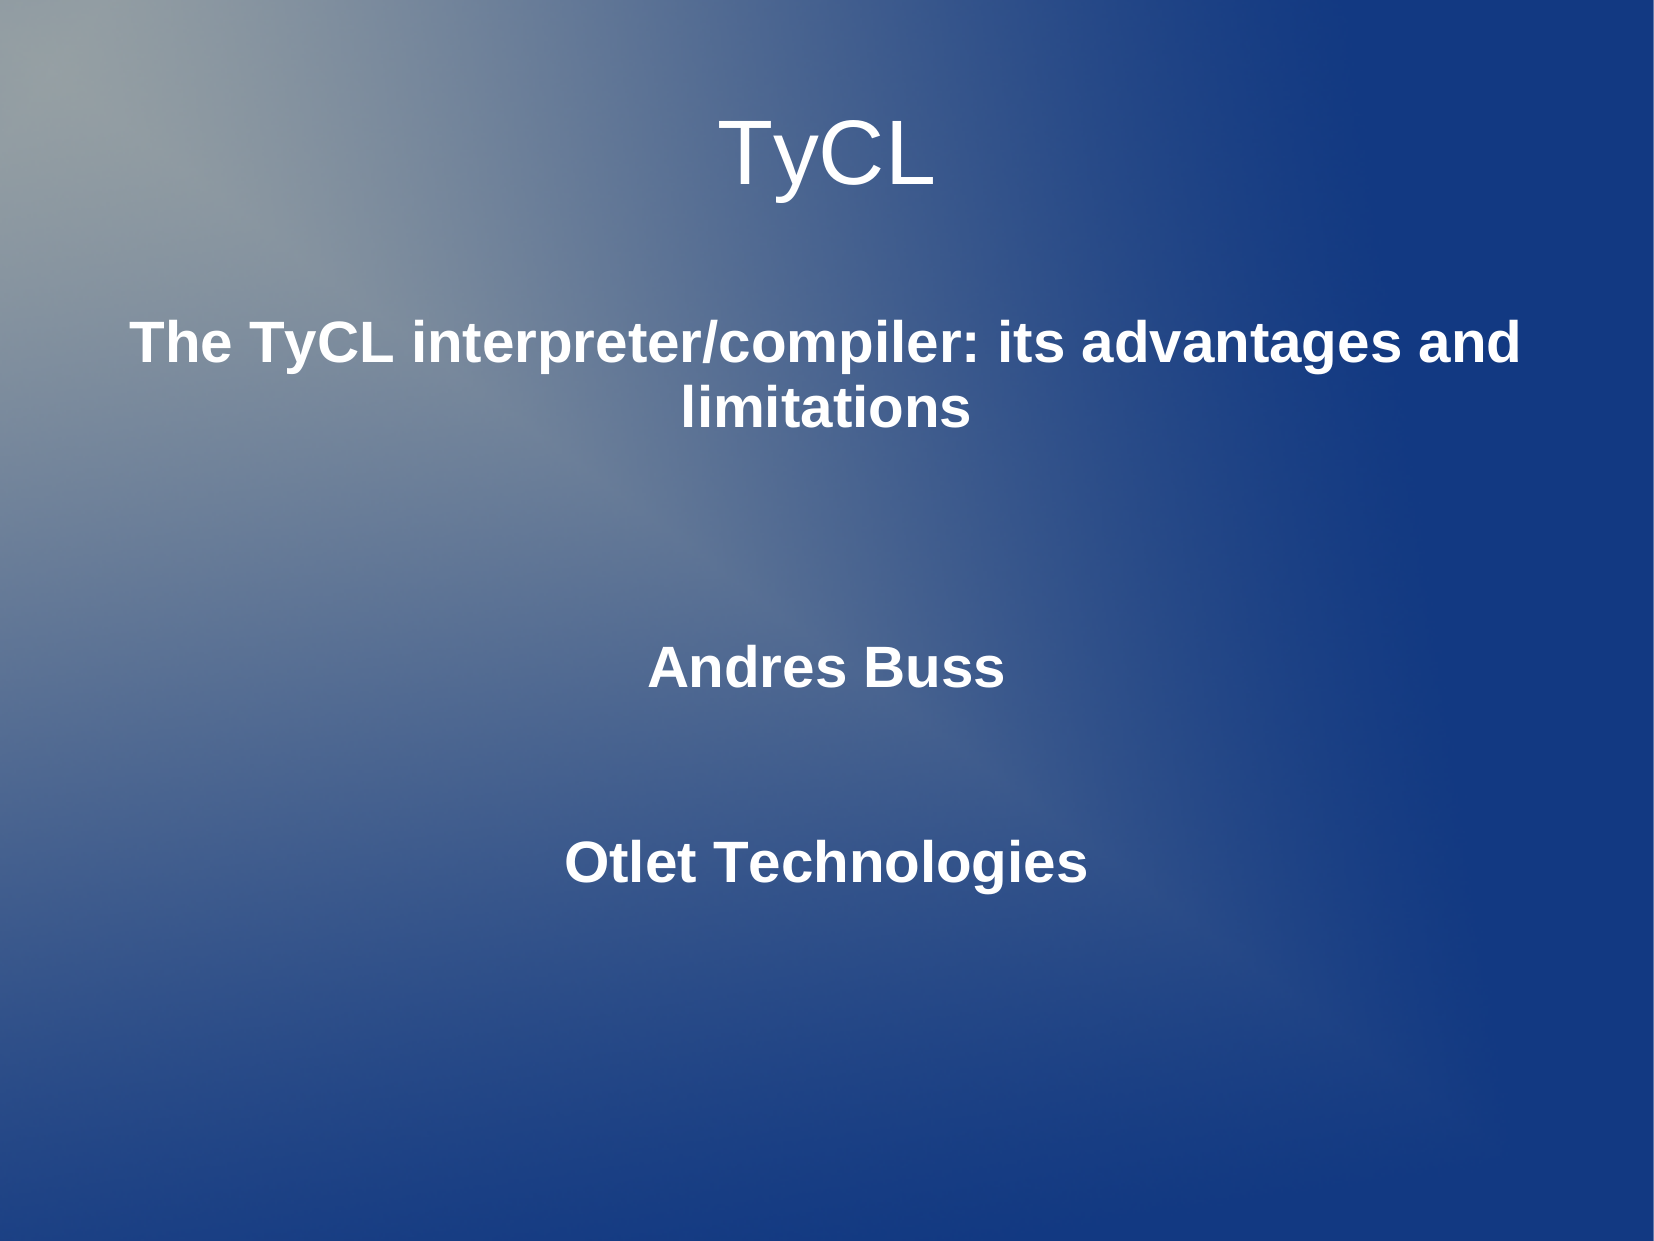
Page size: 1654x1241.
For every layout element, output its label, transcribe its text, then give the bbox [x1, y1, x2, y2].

subtitle The TyCL interpreter/compiler: its advantages and limitations Andres Buss Otlet Technologies [82, 290, 1571, 1109]
title TyCL [82, 49, 1571, 257]
picture [0, 0, 1654, 1241]
